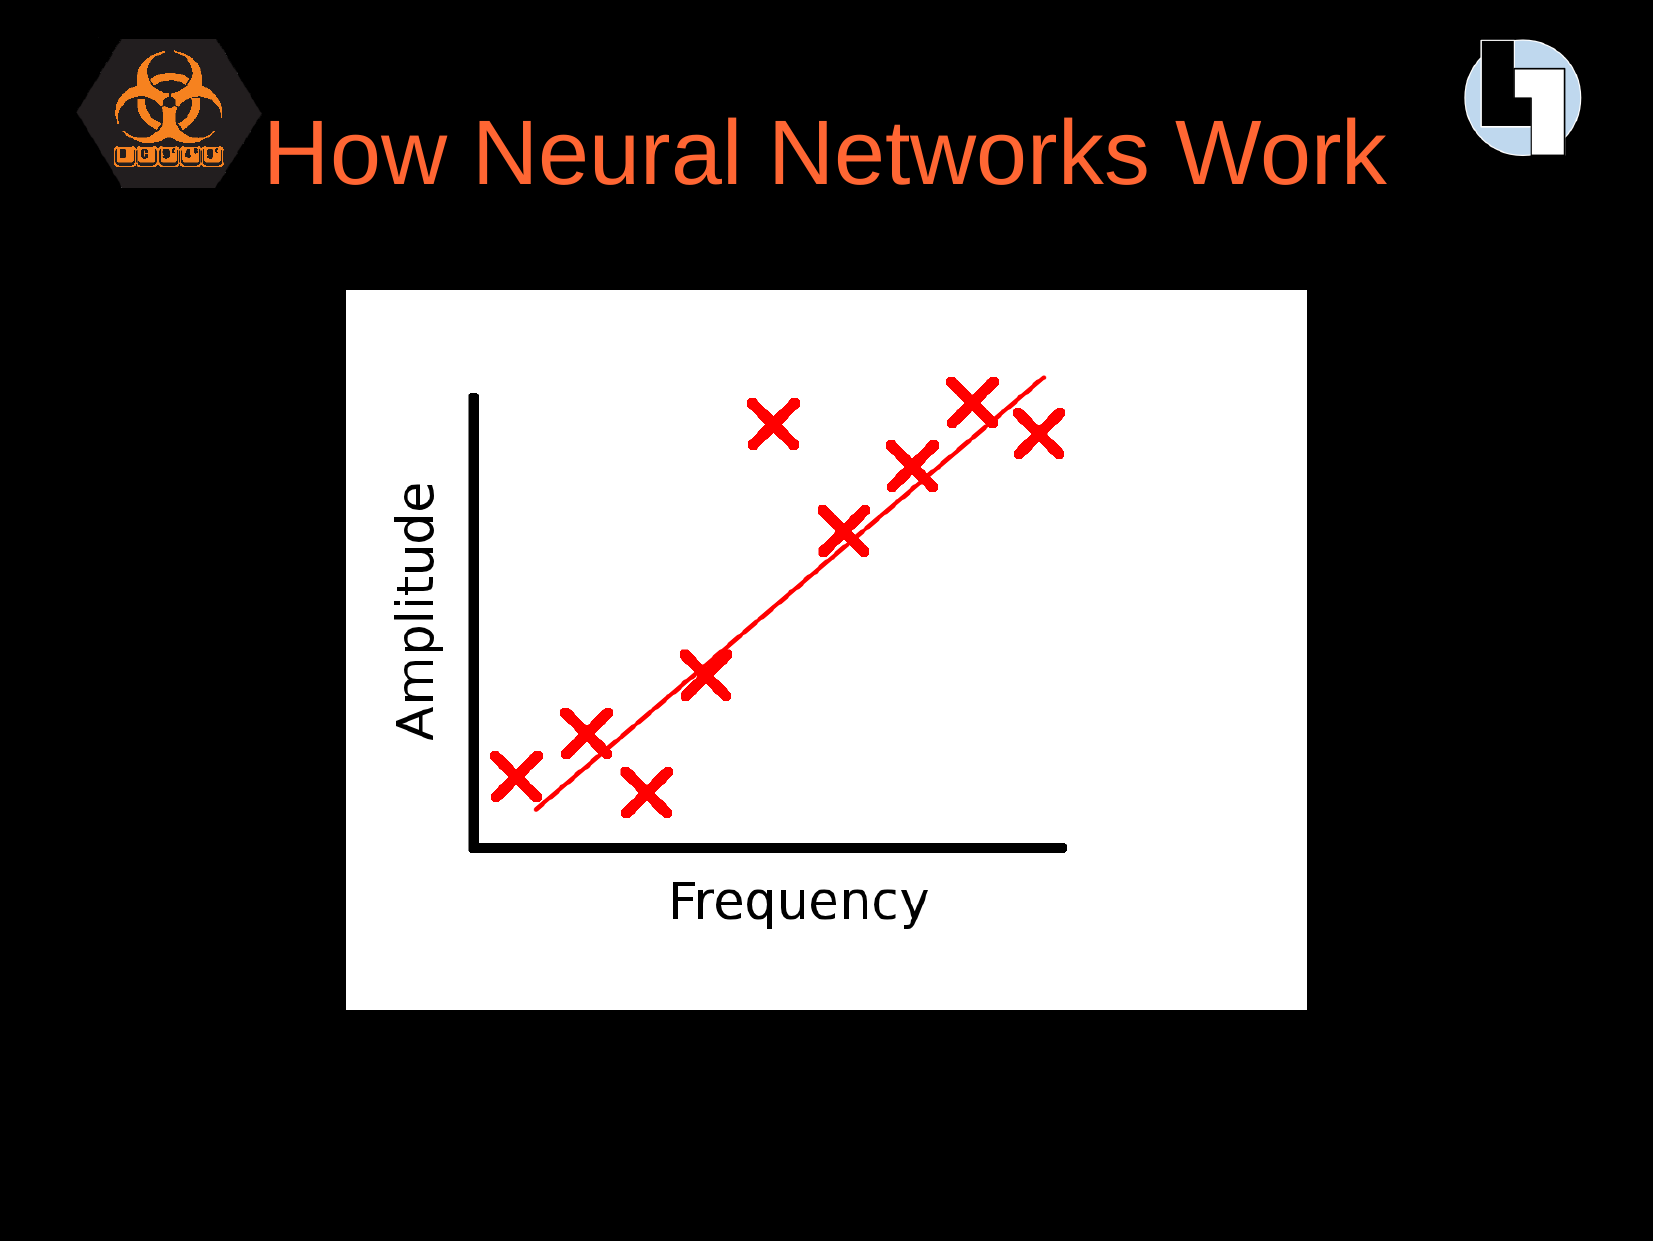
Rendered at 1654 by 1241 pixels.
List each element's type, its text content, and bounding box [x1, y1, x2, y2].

picture [75, 37, 263, 188]
picture [1462, 37, 1583, 158]
picture [346, 290, 1307, 1010]
title How Neural Networks Work [82, 49, 1571, 257]
